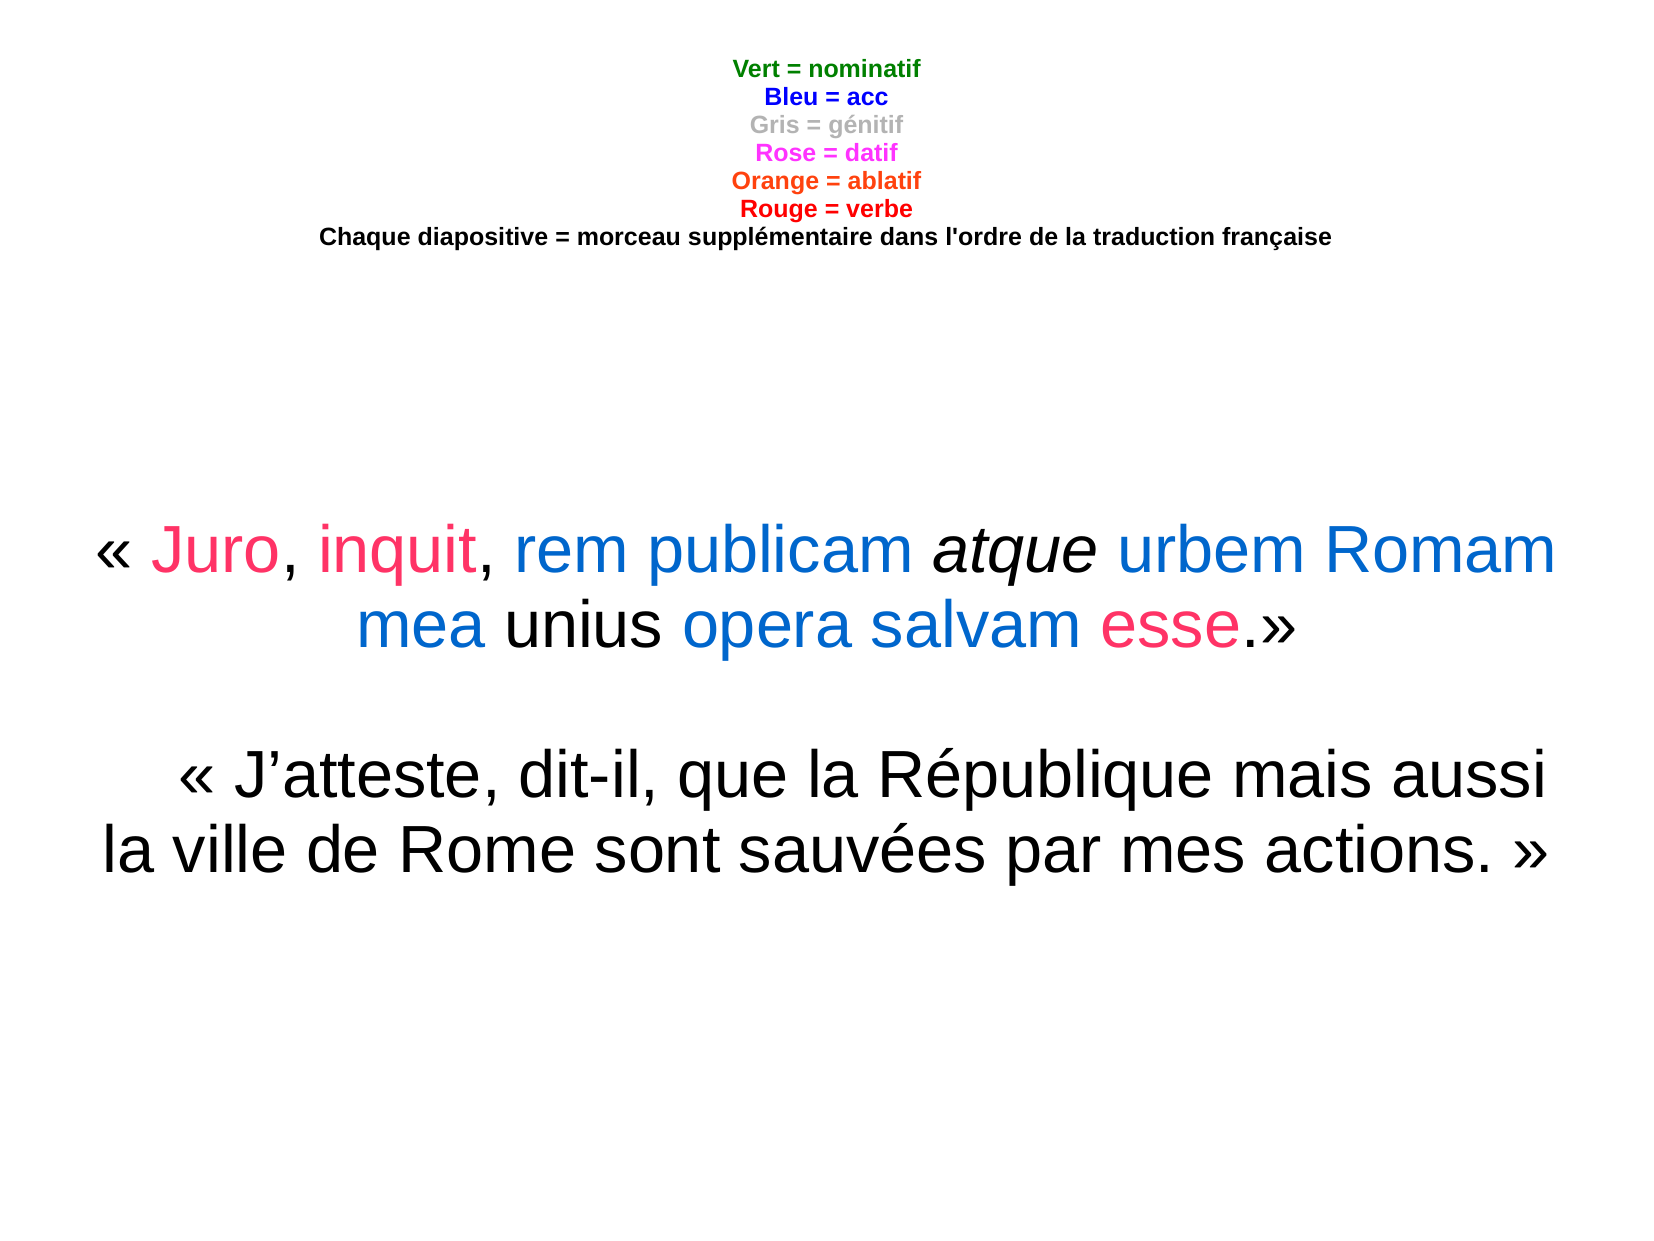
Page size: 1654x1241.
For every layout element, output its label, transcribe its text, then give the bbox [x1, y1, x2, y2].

subtitle « Juro, inquit, rem publicam atque urbem Romam mea unius opera salvam esse.» « J’atteste, dit-il, que la République mais aussi la ville de Rome sont sauvées par mes actions. » [82, 290, 1571, 1109]
title Vert = nominatif Bleu = acc Gris = génitif Rose = datif Orange = ablatif Rouge = verbe Chaque diapositive = morceau supplémentaire dans l'ordre de la traduction française [82, 49, 1571, 257]
